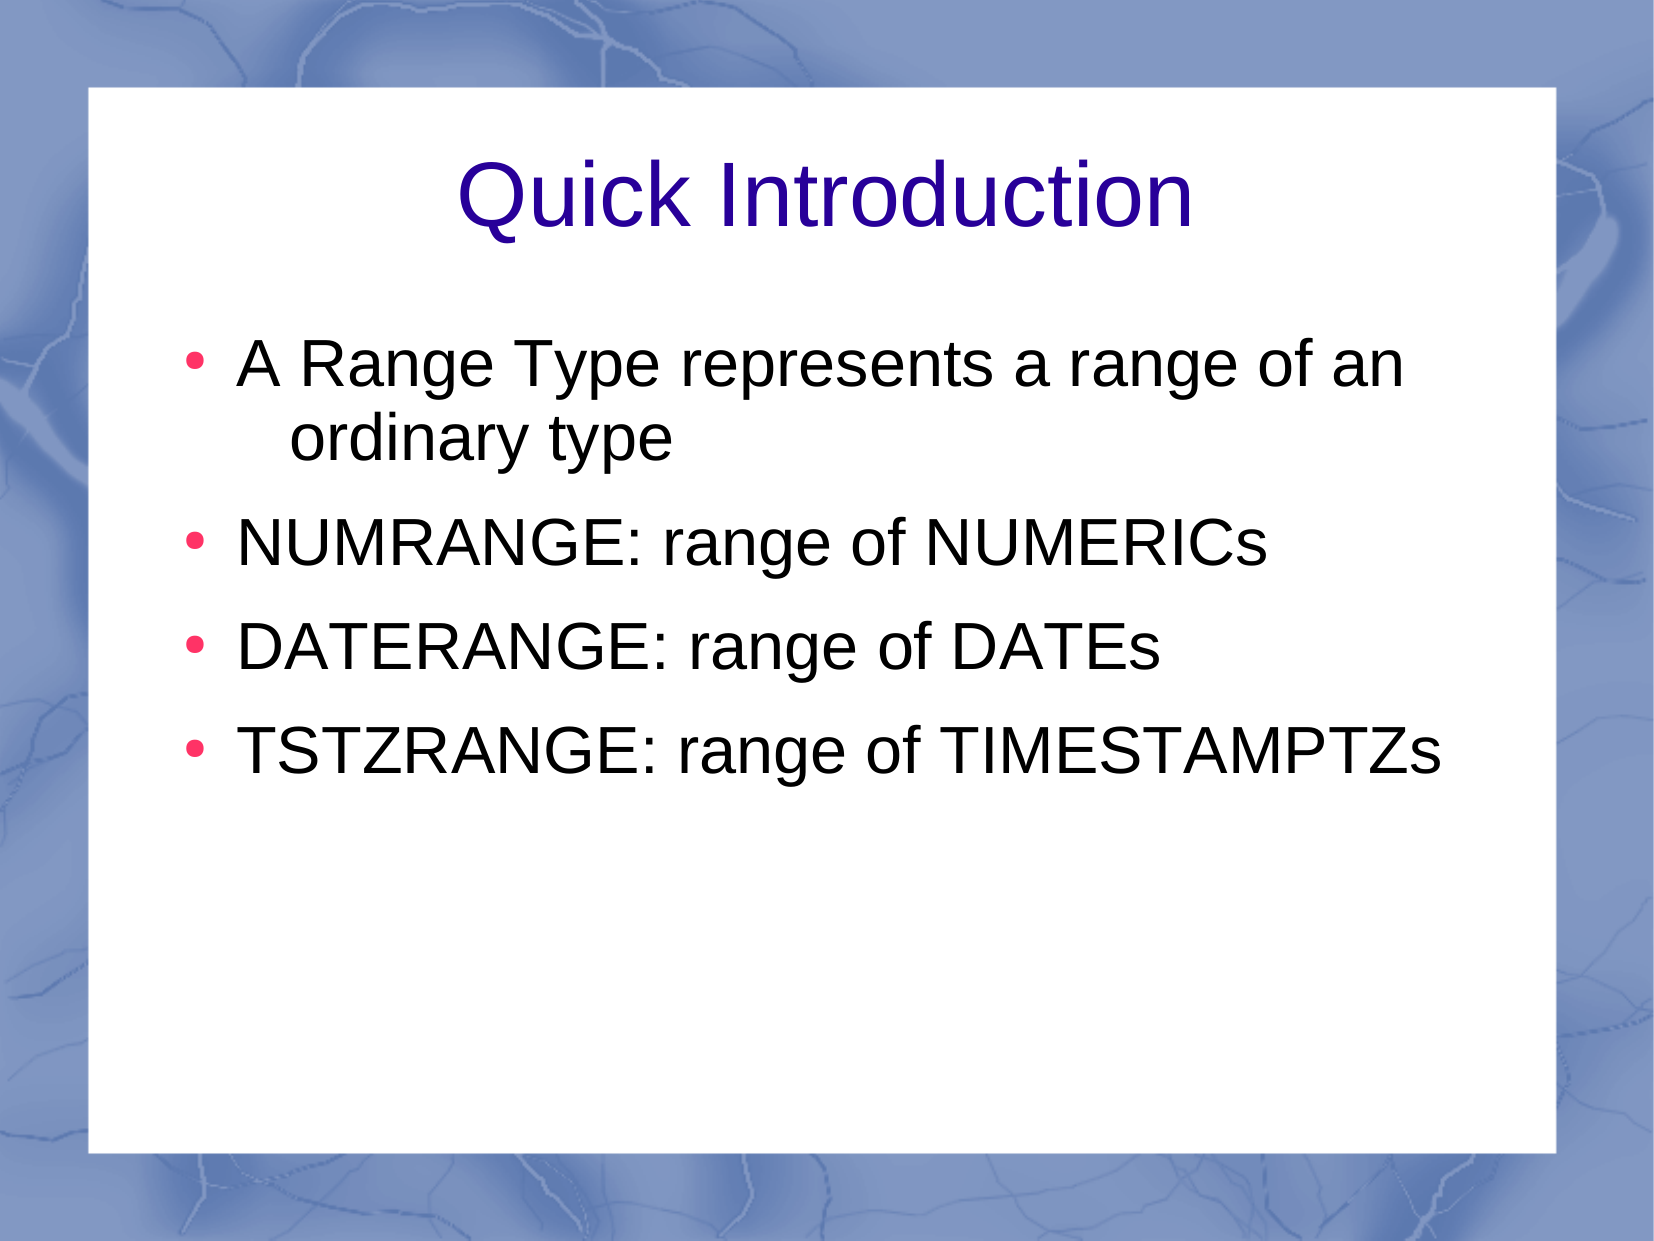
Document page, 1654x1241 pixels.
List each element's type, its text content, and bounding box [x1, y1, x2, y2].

picture [0, 0, 1654, 1241]
list A Range Type represents a range of an ordinary type NUMRANGE: range of NUMERICs DATERANGE: range of DATEs TSTZRANGE: range of TIMESTAMPTZs [147, 325, 1506, 1130]
title Quick Introduction [118, 90, 1536, 298]
